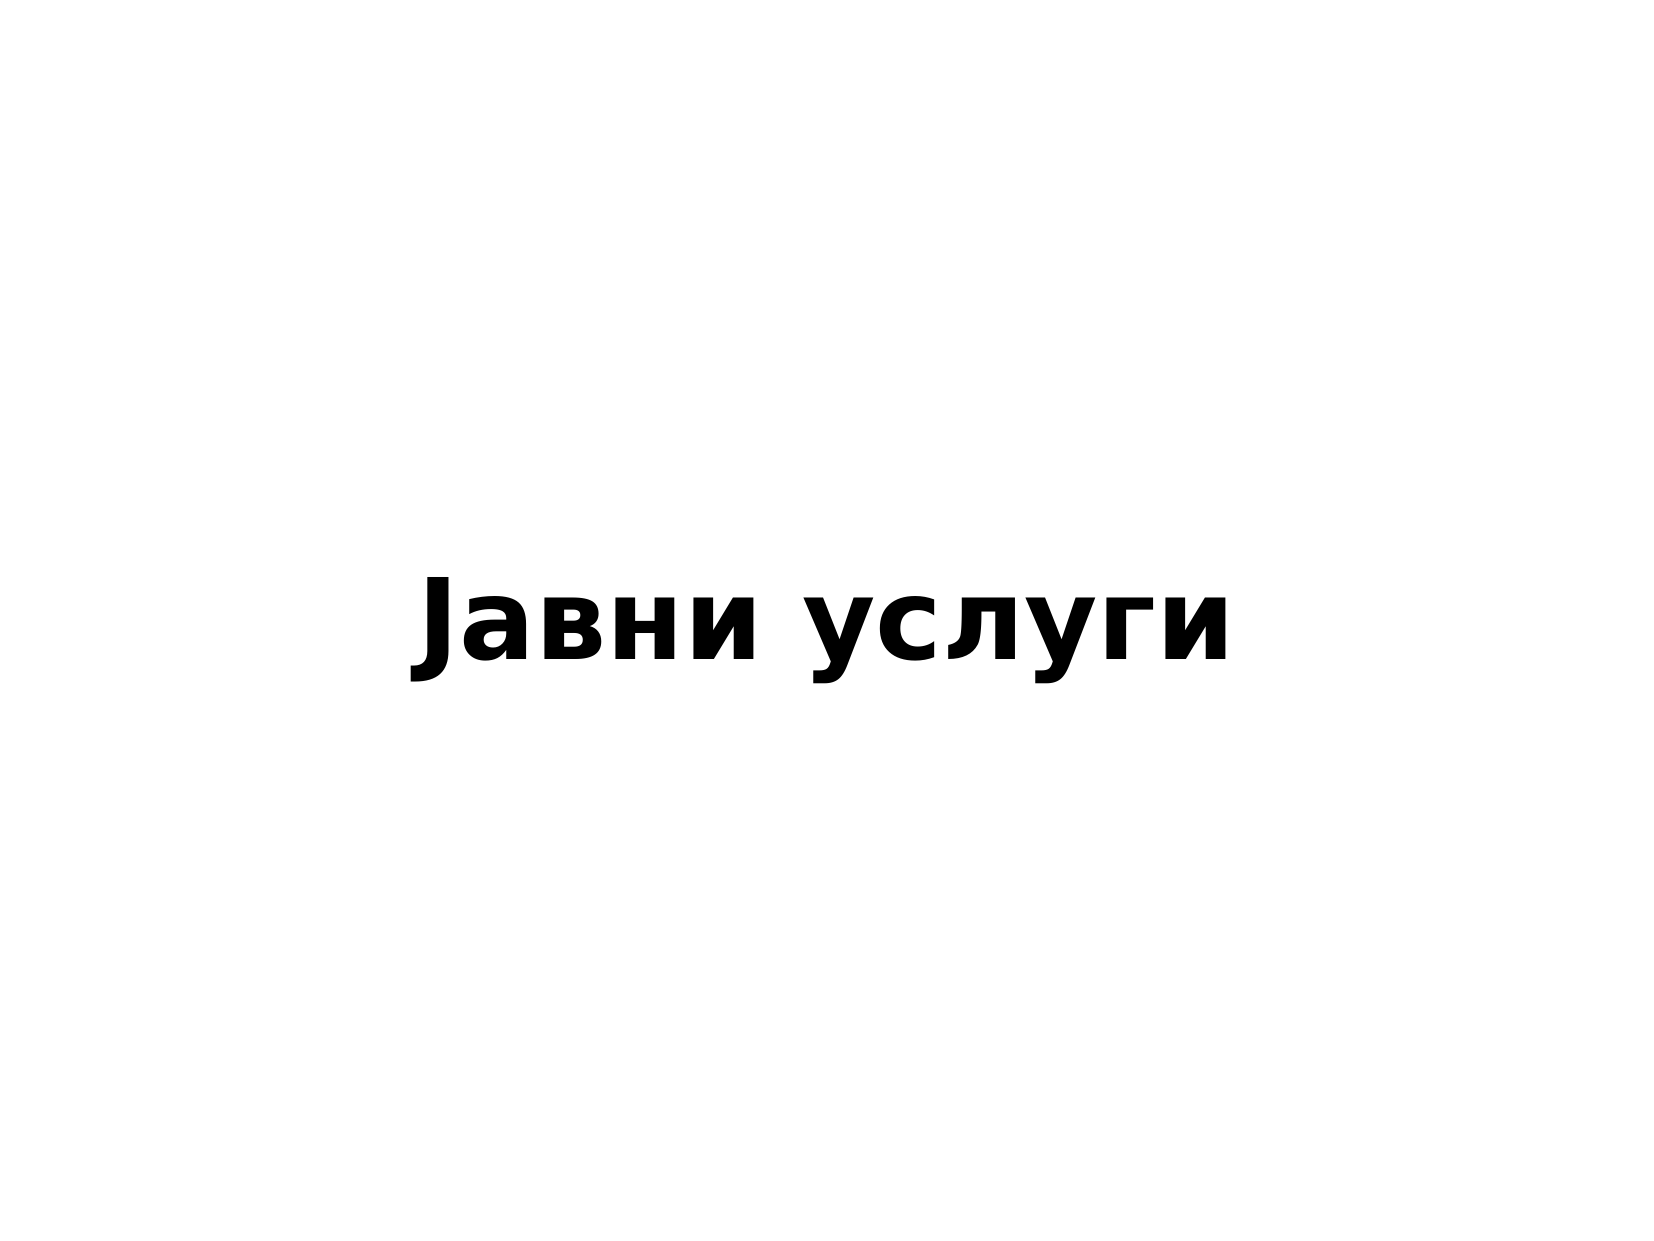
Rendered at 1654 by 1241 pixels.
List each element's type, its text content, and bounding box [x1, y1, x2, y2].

subtitle Јавни услуги [0, 0, 1654, 1241]
